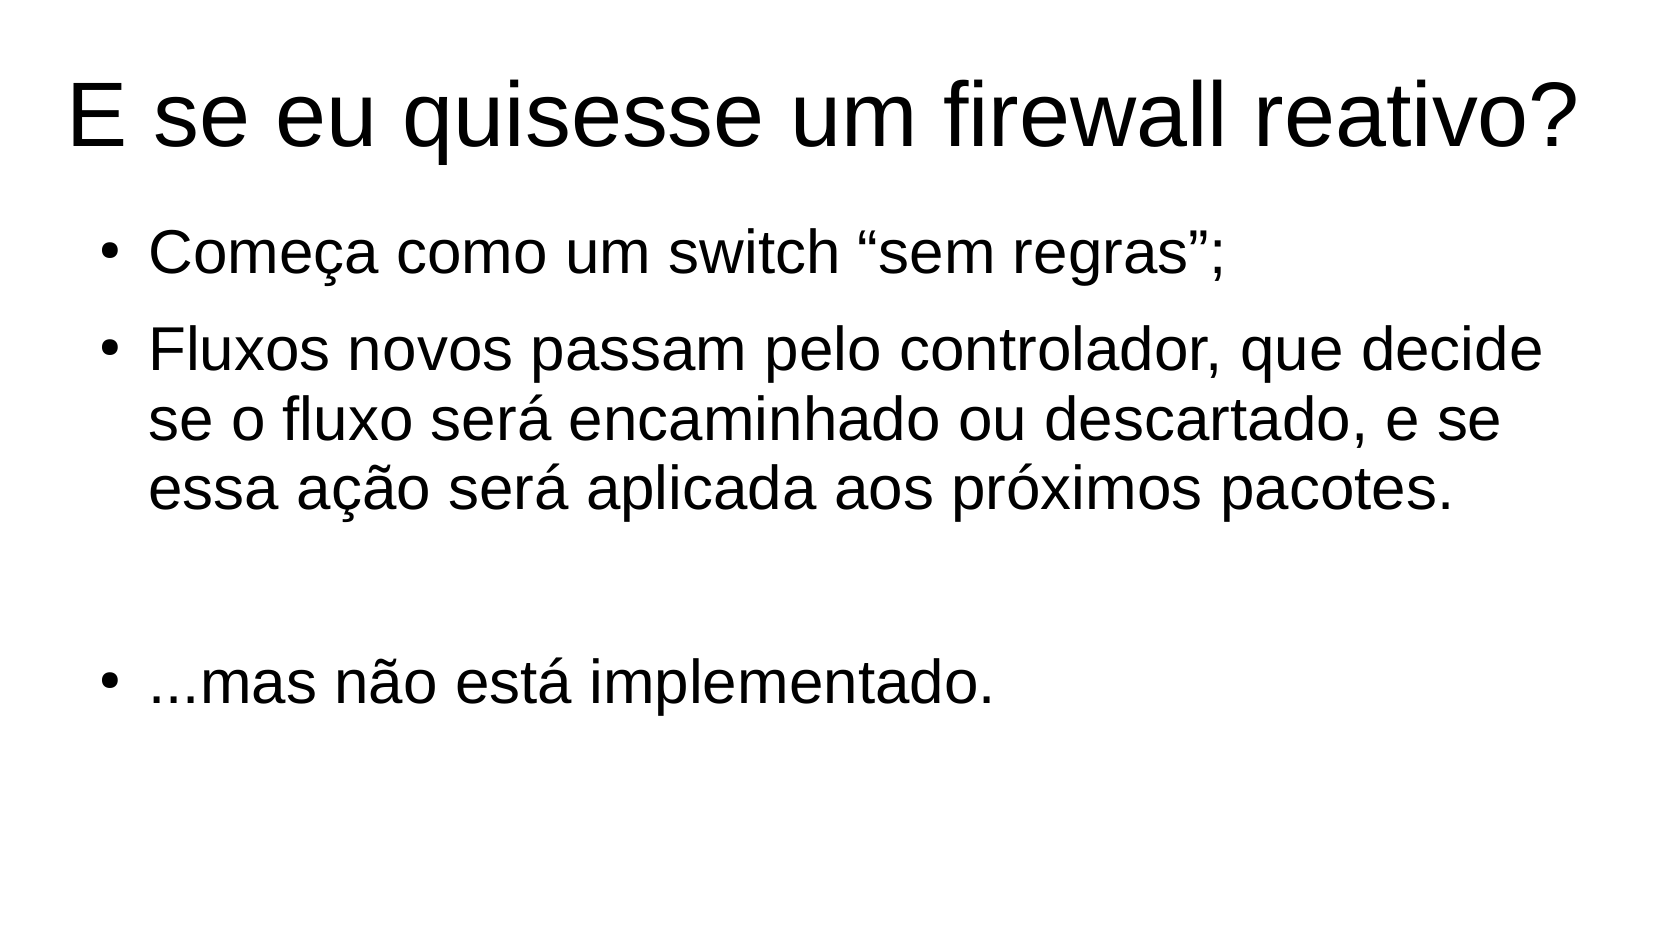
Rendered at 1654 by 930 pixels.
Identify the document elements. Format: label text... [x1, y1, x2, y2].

title E se eu quisesse um firewall reativo? [59, 12, 1590, 218]
list Começa como um switch “sem regras”; Fluxos novos passam pelo controlador, que decide se o fluxo será encaminhado ou descartado, e se essa ação será aplicada aos próximos pacotes. ...mas não está implementado. [82, 217, 1571, 757]
